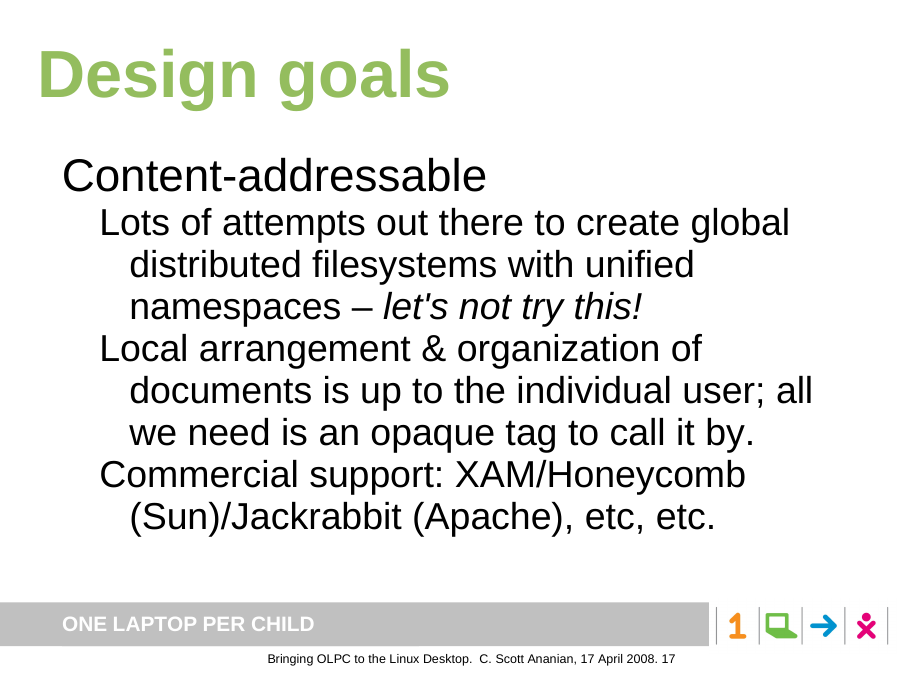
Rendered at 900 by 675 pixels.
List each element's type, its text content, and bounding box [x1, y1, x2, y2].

picture [844, 598, 897, 654]
title Design goals [37, 37, 856, 225]
list Content-addressable Lots of attempts out there to create global distributed filesystems with unified namespaces – let's not try this! Local arrangement & organization of documents is up to the individual user; all we need is an opaque tag to call it by. Commercial support: XAM/Honeycomb (Sun)/Jackrabbit (Apache), etc, etc. [61, 150, 844, 675]
